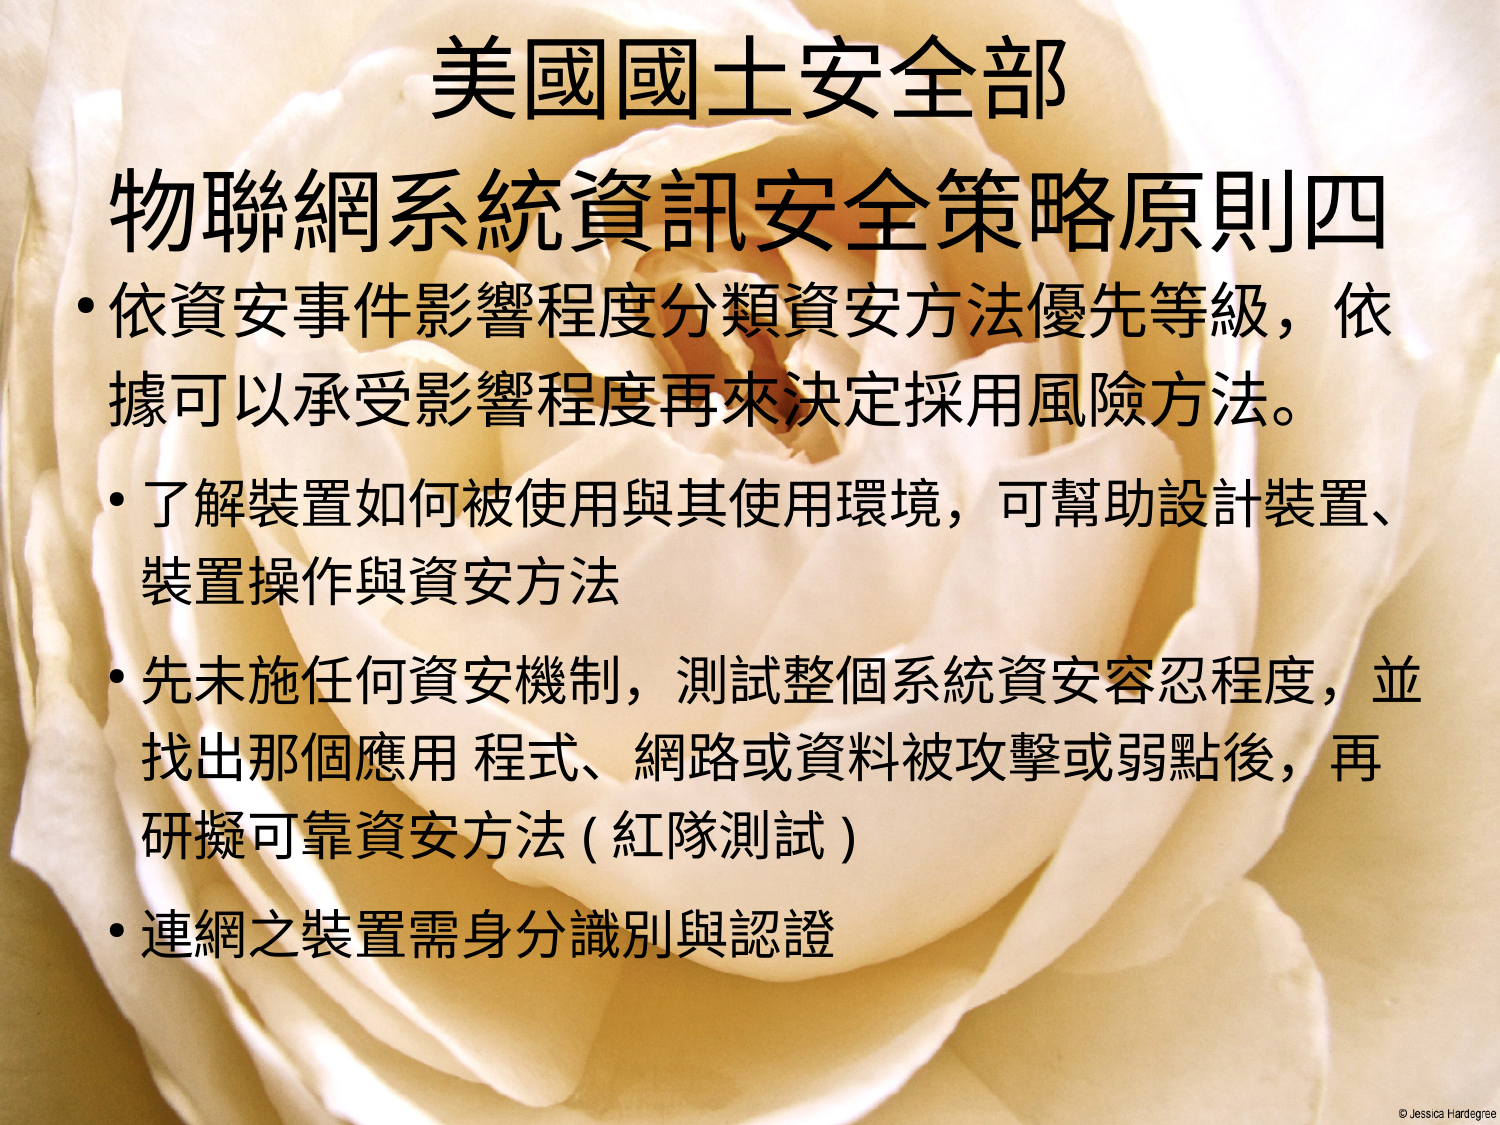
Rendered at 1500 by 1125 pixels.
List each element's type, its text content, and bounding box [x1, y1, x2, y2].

title 美國國土安全部 物聯網系統資訊安全策略原則四 [75, 45, 1425, 233]
picture [0, 0, 1500, 1125]
list 依資安事件影響程度分類資安方法優先等級，依據可以承受影響程度再來決定採用風險方法。 了解裝置如何被使用與其使用環境，可幫助設計裝置、裝置操作與資安方法 先未施任何資安機制，測試整個系統資安容忍程度，並找出那個應用 程式、網路或資料被攻擊或弱點後，再研擬可靠資安方法(紅隊測試) 連網之裝置需身分識別與認證 [75, 262, 1425, 1005]
